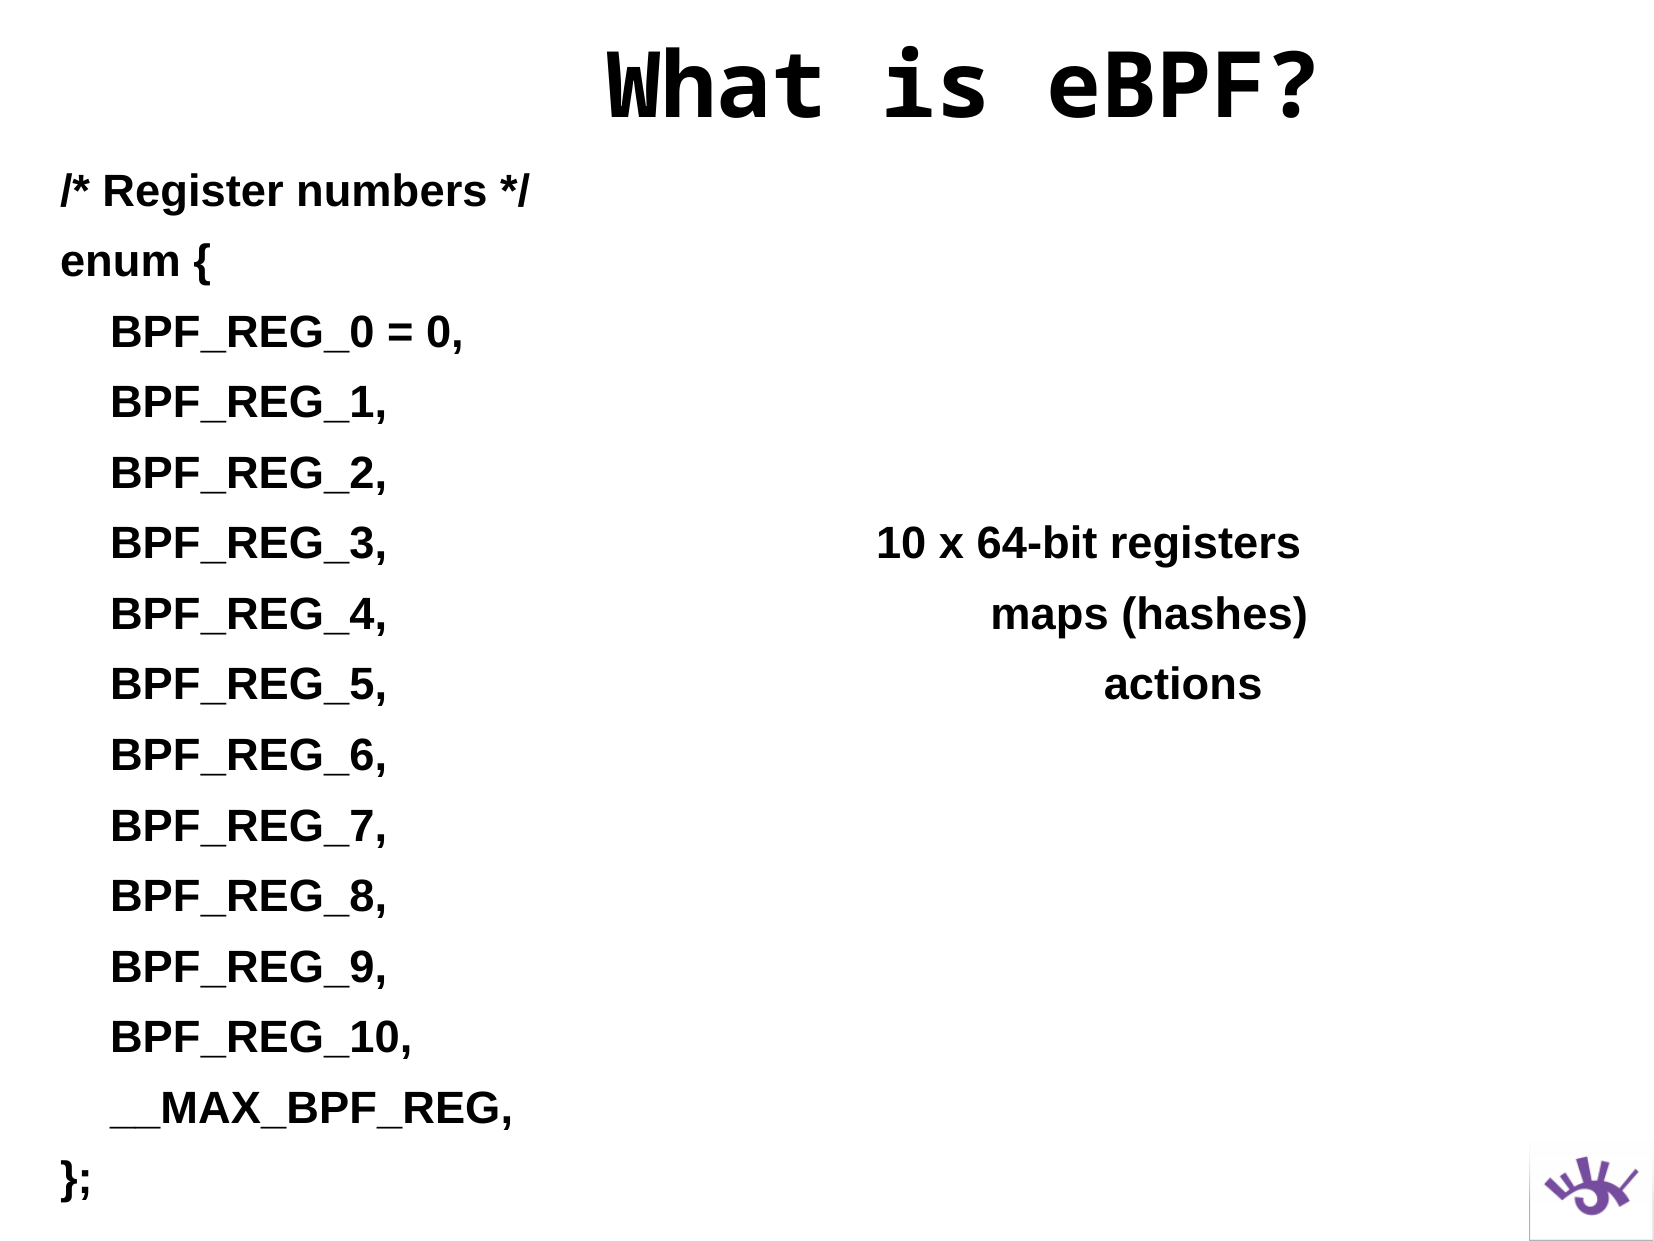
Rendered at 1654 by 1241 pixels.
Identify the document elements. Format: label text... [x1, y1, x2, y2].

list /* Register numbers */ enum { BPF_REG_0 = 0, BPF_REG_1, BPF_REG_2, BPF_REG_3, 10 x 64-bit registers BPF_REG_4, maps (hashes) BPF_REG_5, actions BPF_REG_6, BPF_REG_7, BPF_REG_8, BPF_REG_9, BPF_REG_10, __MAX_BPF_REG, }; [60, 165, 1606, 1216]
picture [1529, 1134, 1654, 1241]
title What is eBPF? [592, 27, 1336, 137]
